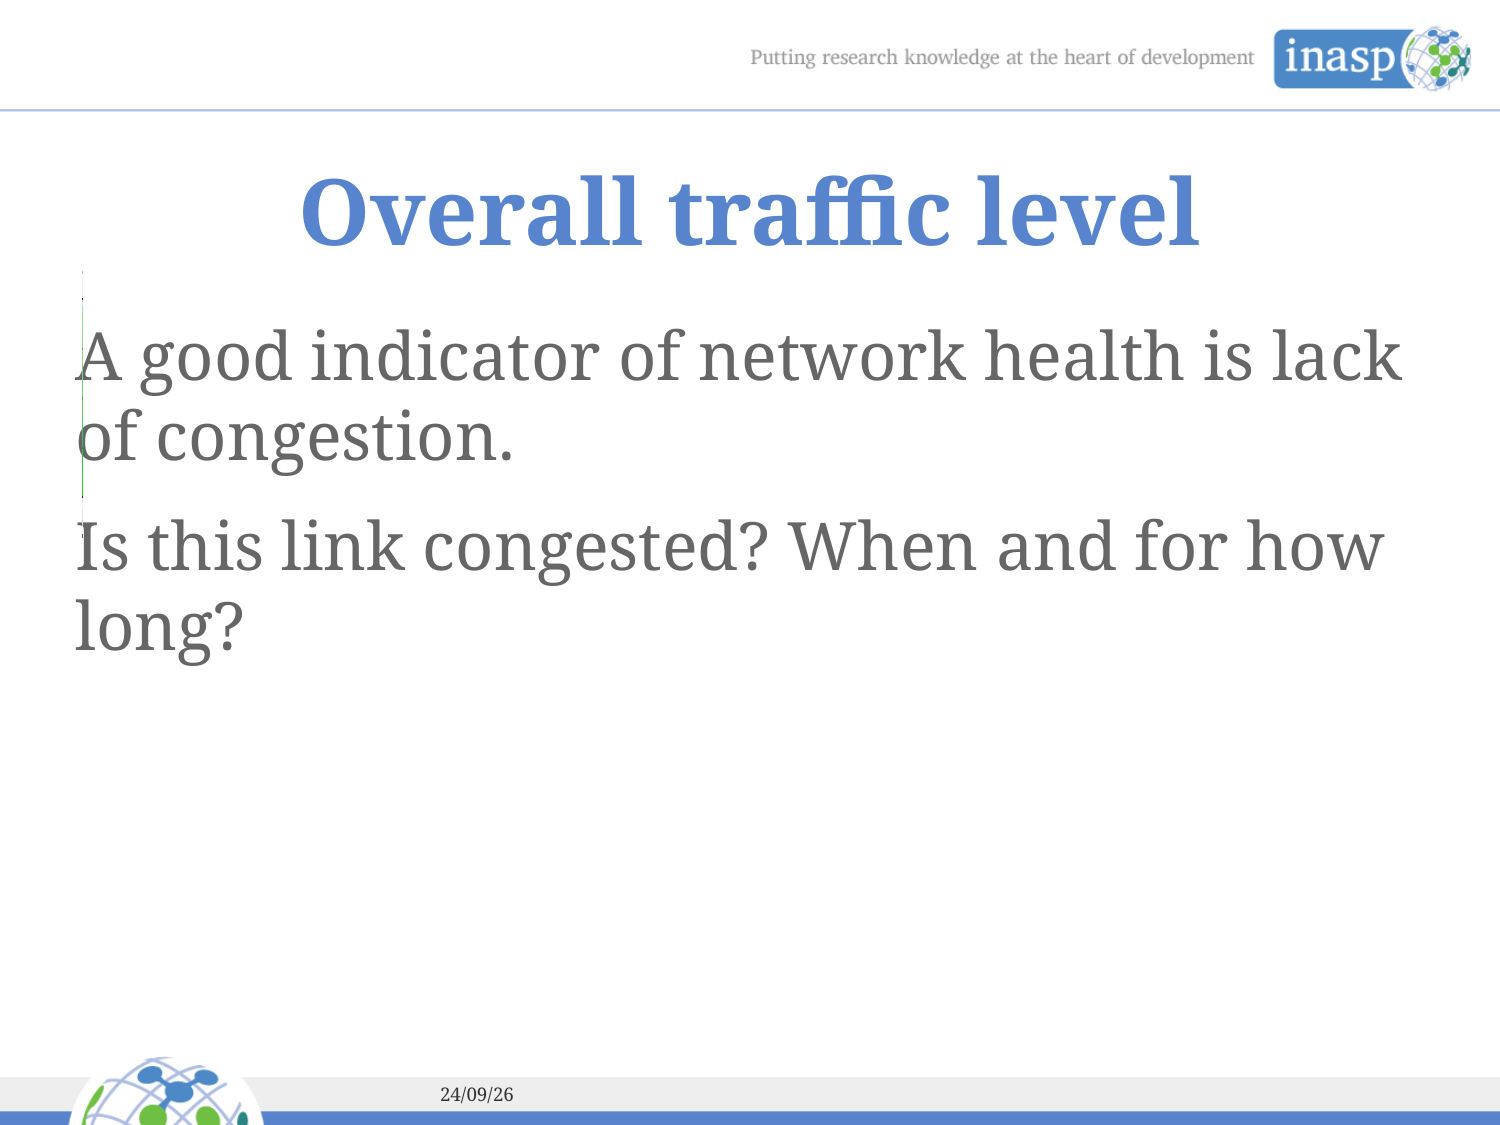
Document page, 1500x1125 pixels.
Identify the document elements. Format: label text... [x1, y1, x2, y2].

title Overall traffic level [75, 129, 1426, 313]
list A good indicator of network health is lack of congestion. Is this link congested? When and for how long? [75, 313, 1426, 967]
picture [0, 0, 1500, 1125]
